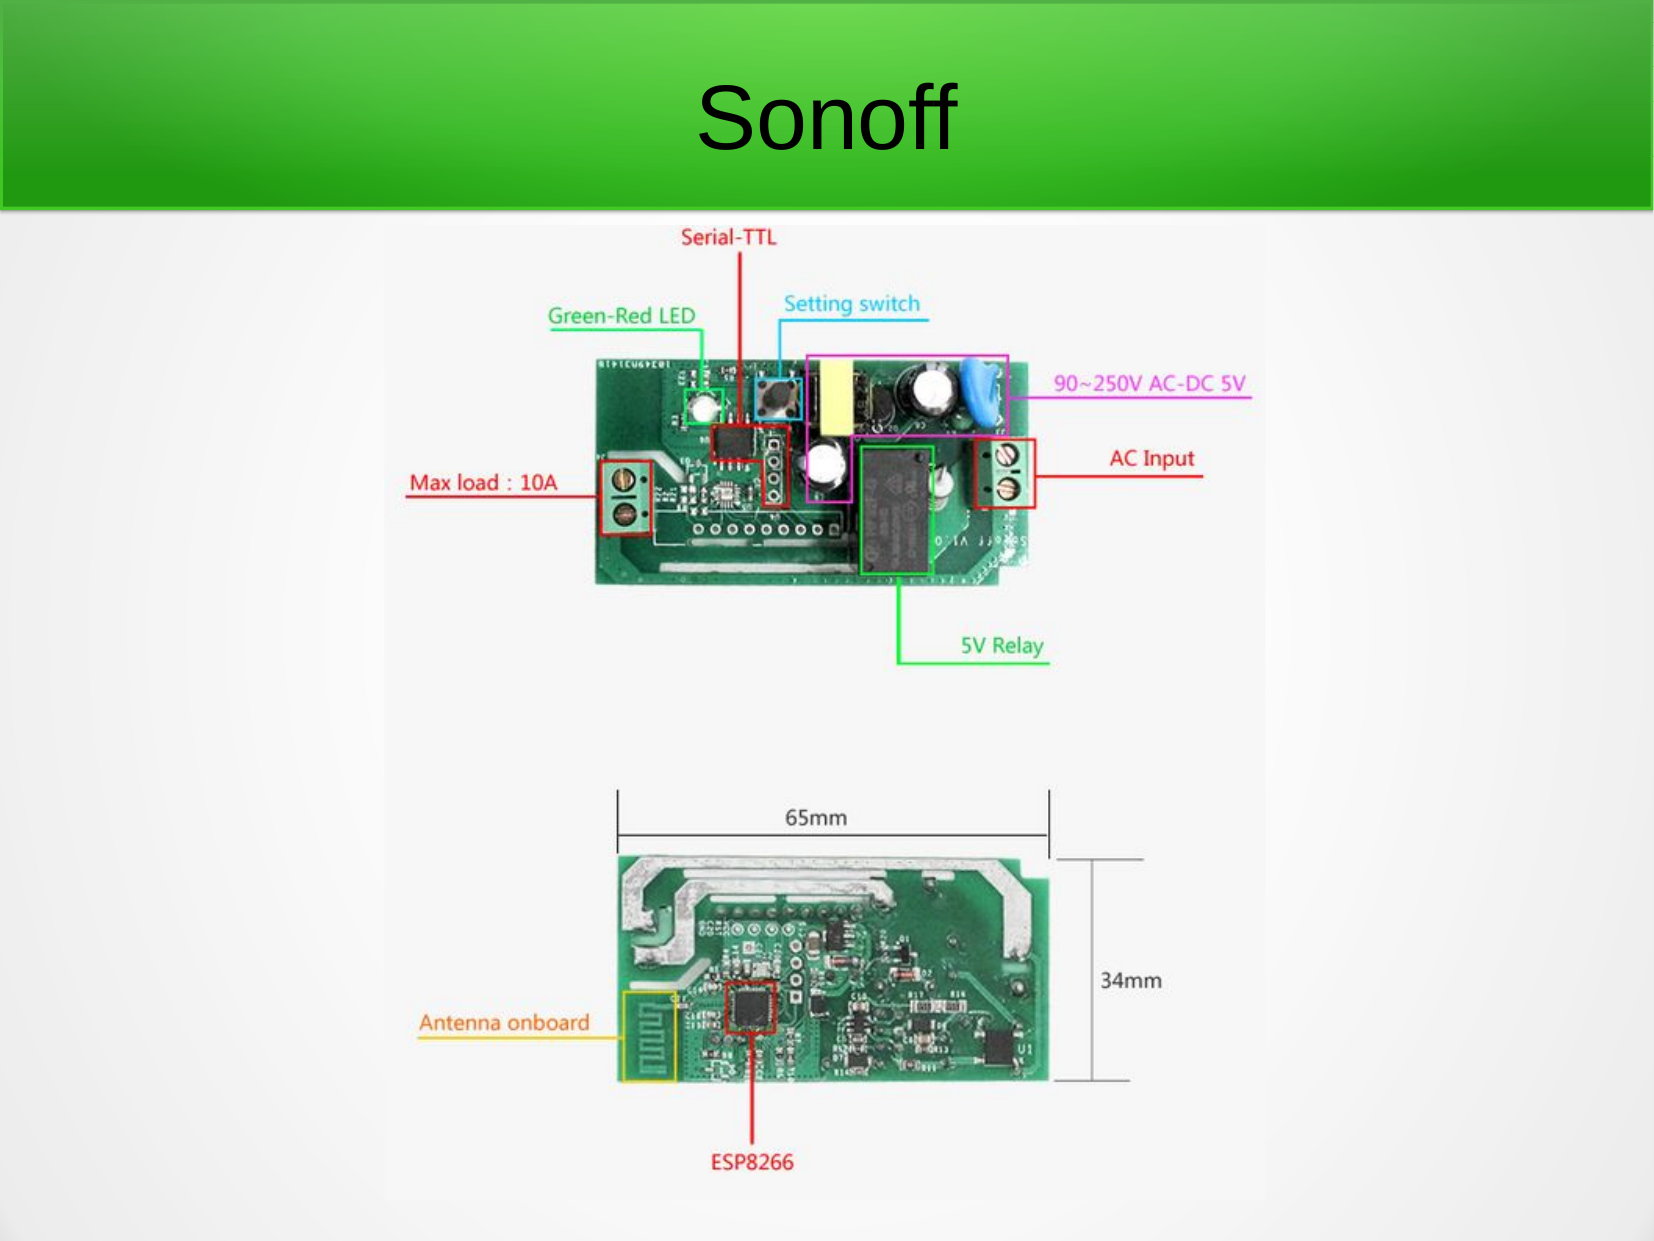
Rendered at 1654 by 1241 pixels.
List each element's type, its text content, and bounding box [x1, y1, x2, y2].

picture [384, 225, 1266, 1200]
title Sonoff [82, 47, 1571, 189]
